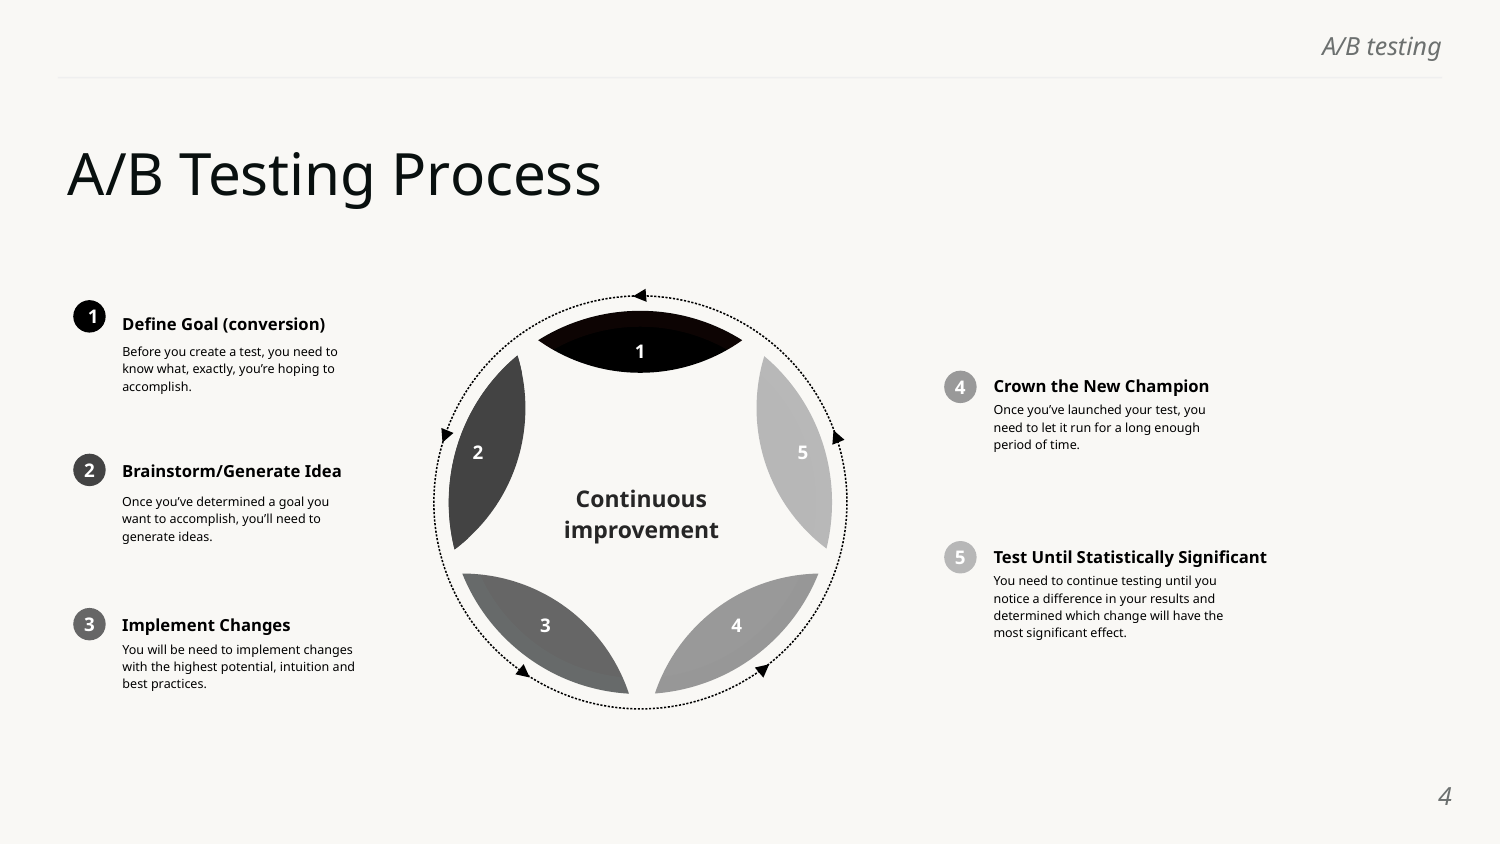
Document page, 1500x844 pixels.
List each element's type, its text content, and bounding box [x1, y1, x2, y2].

text_box [462, 573, 629, 694]
text_box Before you create a test, you need to know what, exactly, you’re hoping to accomplish. [122, 341, 367, 397]
text_box Implement Changes [122, 612, 355, 634]
text_box 5 [944, 541, 977, 574]
text_box Define Goal (conversion) [122, 302, 342, 325]
text_box [448, 355, 522, 550]
text_box Once you’ve determined a goal you want to accomplish, you’ll need to generate ideas. [122, 491, 343, 550]
text_box [654, 573, 819, 694]
text_box [832, 430, 845, 445]
text_box [754, 664, 770, 678]
text_box You will be need to implement changes with the highest potential, intuition and best practices. [122, 639, 368, 702]
text_box You need to continue testing until you notice a difference in your results and determined which change will have the most significant effect. [993, 571, 1236, 634]
text_box 5 [756, 374, 816, 537]
title A/B Testing Process [67, 136, 1452, 213]
text_box Brainstorm/Generate Idea [122, 457, 355, 480]
text_box Continuous improvement [527, 480, 757, 529]
text_box 2 [73, 453, 106, 487]
text_box 1 [73, 300, 106, 333]
text_box Once you’ve launched your test, you need to let it run for a long enough period of time. [993, 400, 1230, 463]
text_box 3 [481, 574, 623, 677]
text_box Test Until Statistically Significant [993, 543, 1323, 566]
text_box Crown the New Champion [993, 372, 1260, 395]
text_box [633, 288, 647, 302]
text_box [538, 311, 743, 350]
text_box 4 [944, 370, 977, 404]
text_box 2 [465, 373, 526, 538]
text_box 3 [73, 607, 106, 641]
text_box [441, 427, 454, 443]
text_box 1 [553, 327, 727, 373]
slide_number <number> [1361, 764, 1452, 830]
text_box [759, 356, 832, 549]
text_box 4 [661, 574, 800, 676]
text_box [515, 664, 530, 678]
